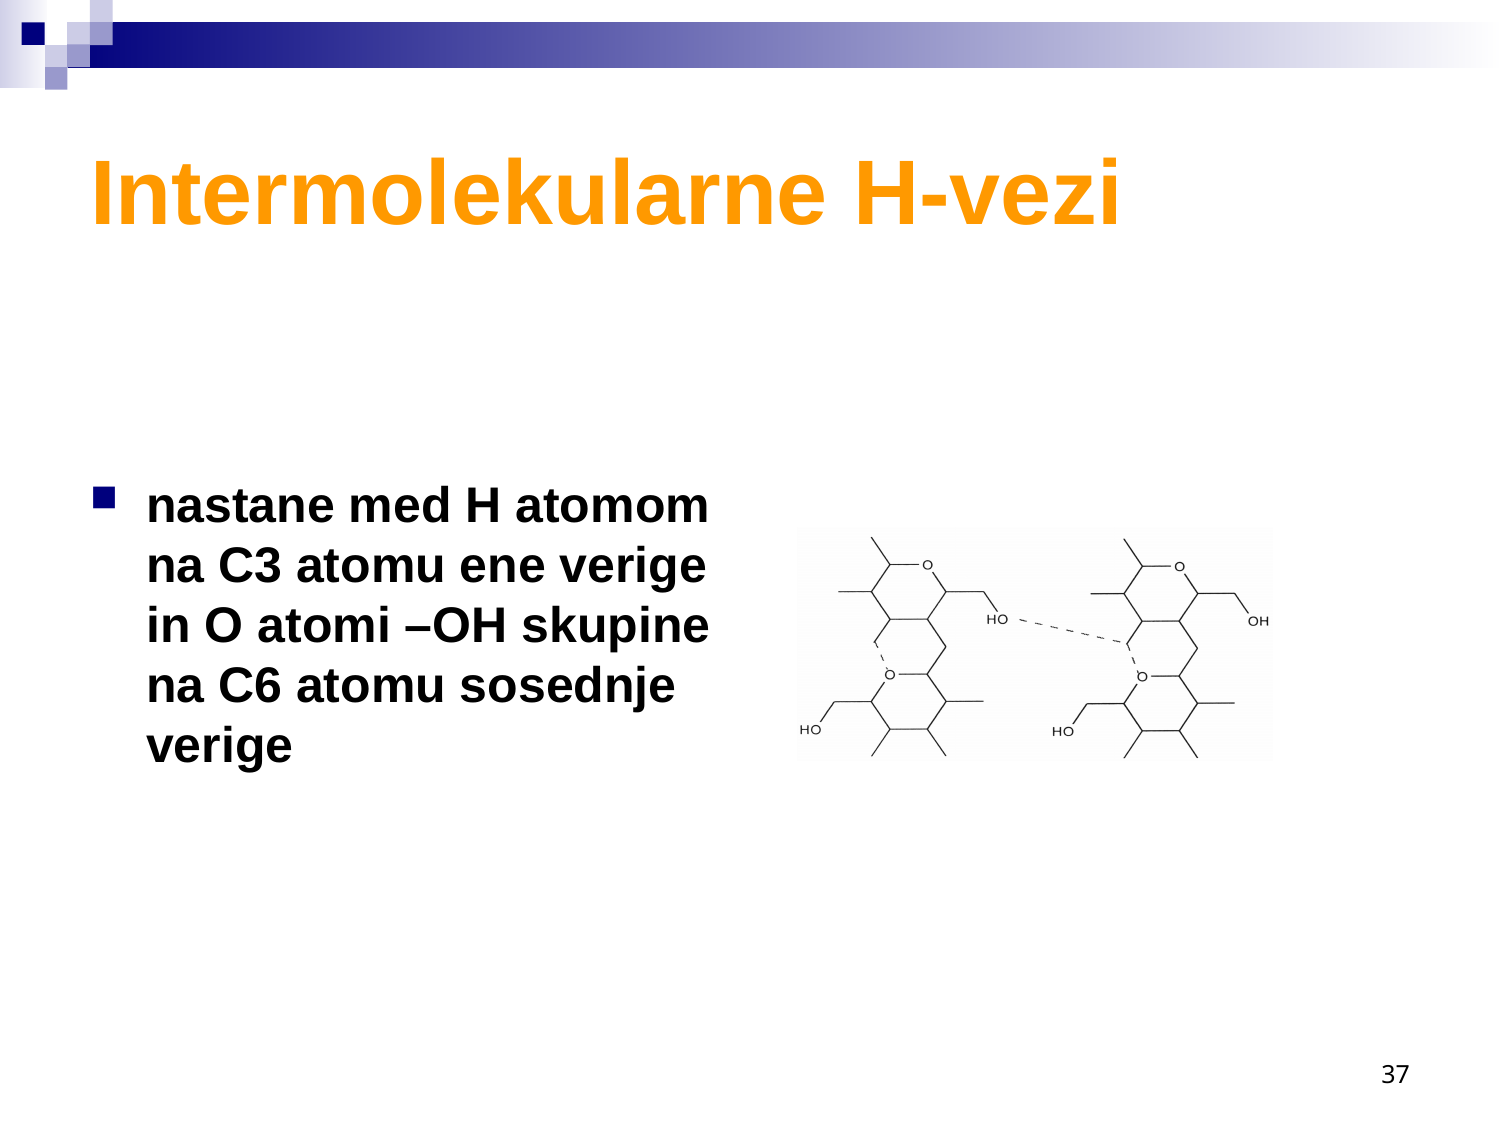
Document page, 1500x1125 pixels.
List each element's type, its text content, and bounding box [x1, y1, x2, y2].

list nastane med H atomom na C3 atomu ene verige in O atomi –OH skupine na C6 atomu sosednje verige [75, 324, 738, 963]
picture [797, 527, 1273, 761]
slide_number <number> [1074, 1025, 1425, 1100]
title Intermolekularne H-vezi [75, 75, 1425, 300]
